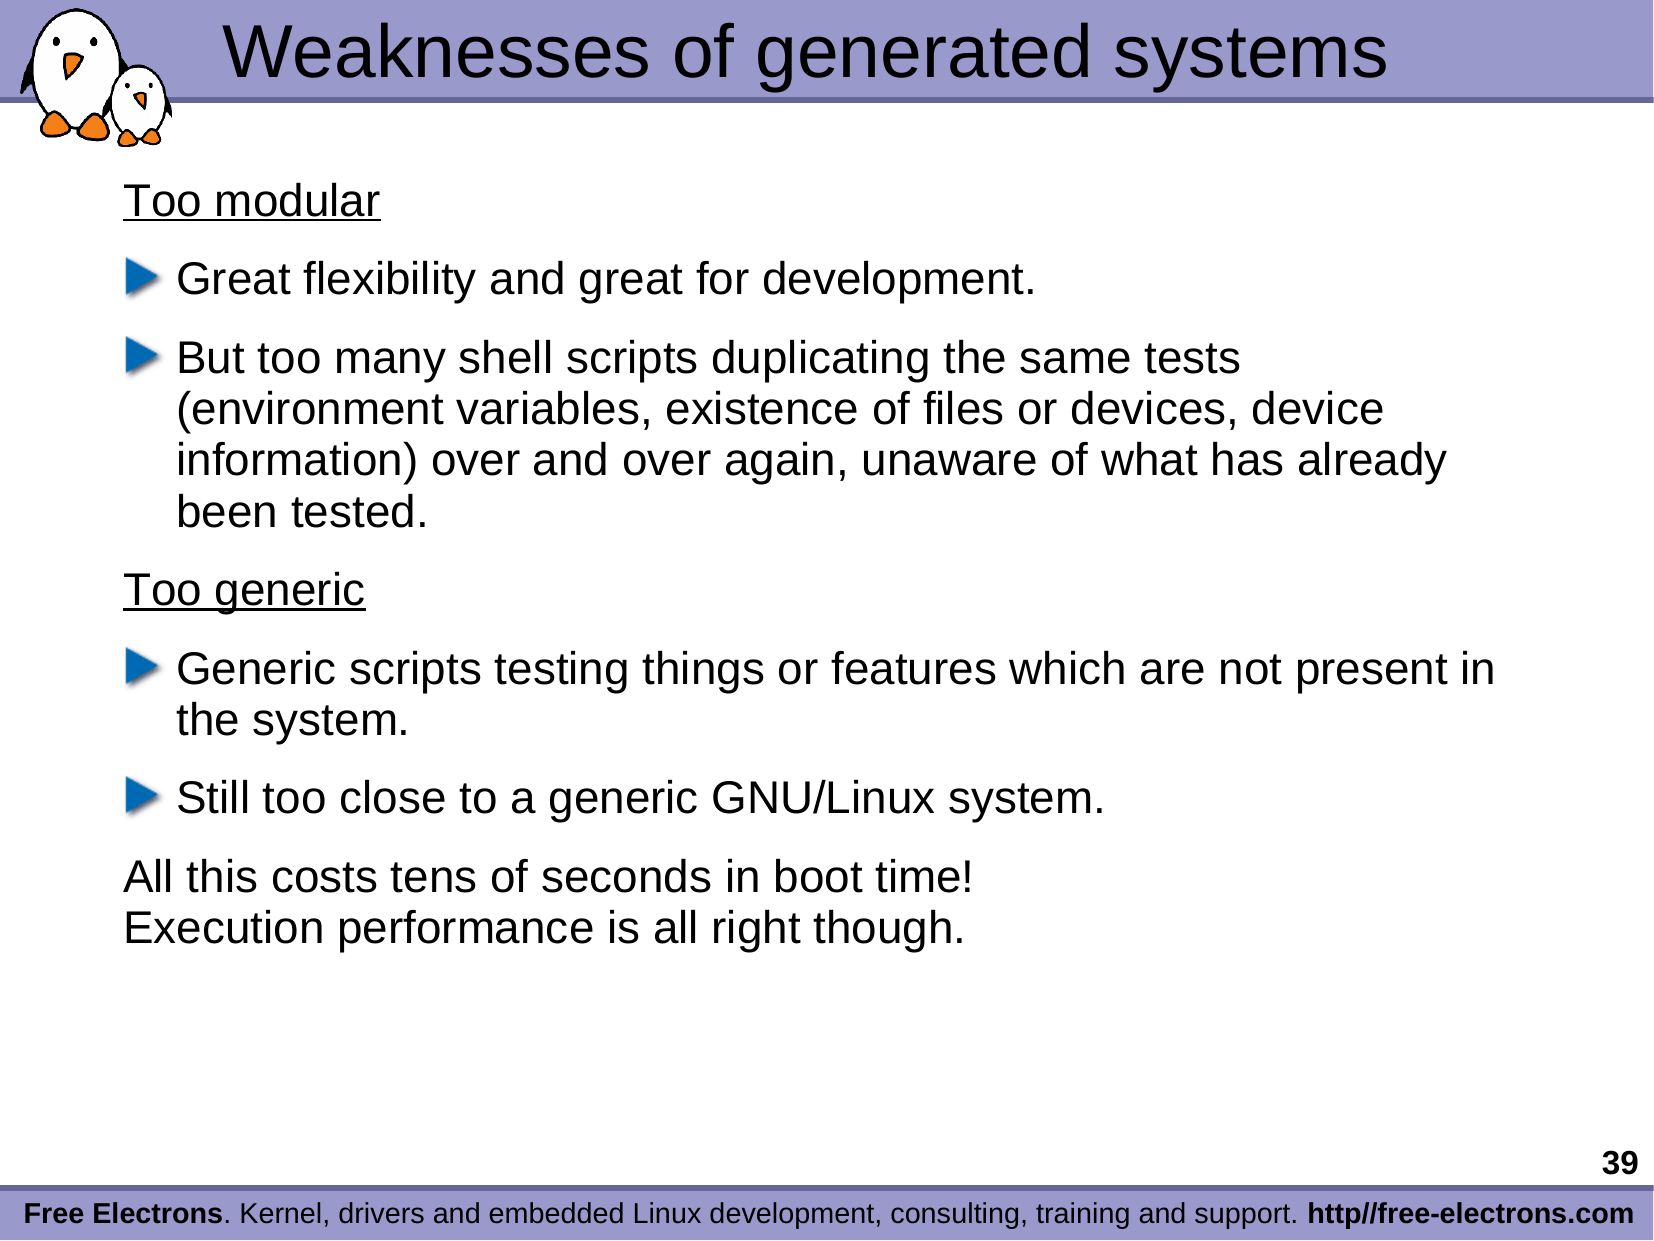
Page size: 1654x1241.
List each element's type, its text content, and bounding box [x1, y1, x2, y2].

title Weaknesses of generated systems [60, 0, 1551, 104]
picture [20, 8, 172, 147]
list Too modular Great flexibility and great for development. But too many shell scripts duplicating the same tests (environment variables, existence of files or devices, device information) over and over again, unaware of what has already been tested. Too generic Generic scripts testing things or features which are not present in the system. Still too close to a generic GNU/Linux system. All this costs tens of seconds in boot time! Execution performance is all right though. [105, 174, 1518, 1025]
